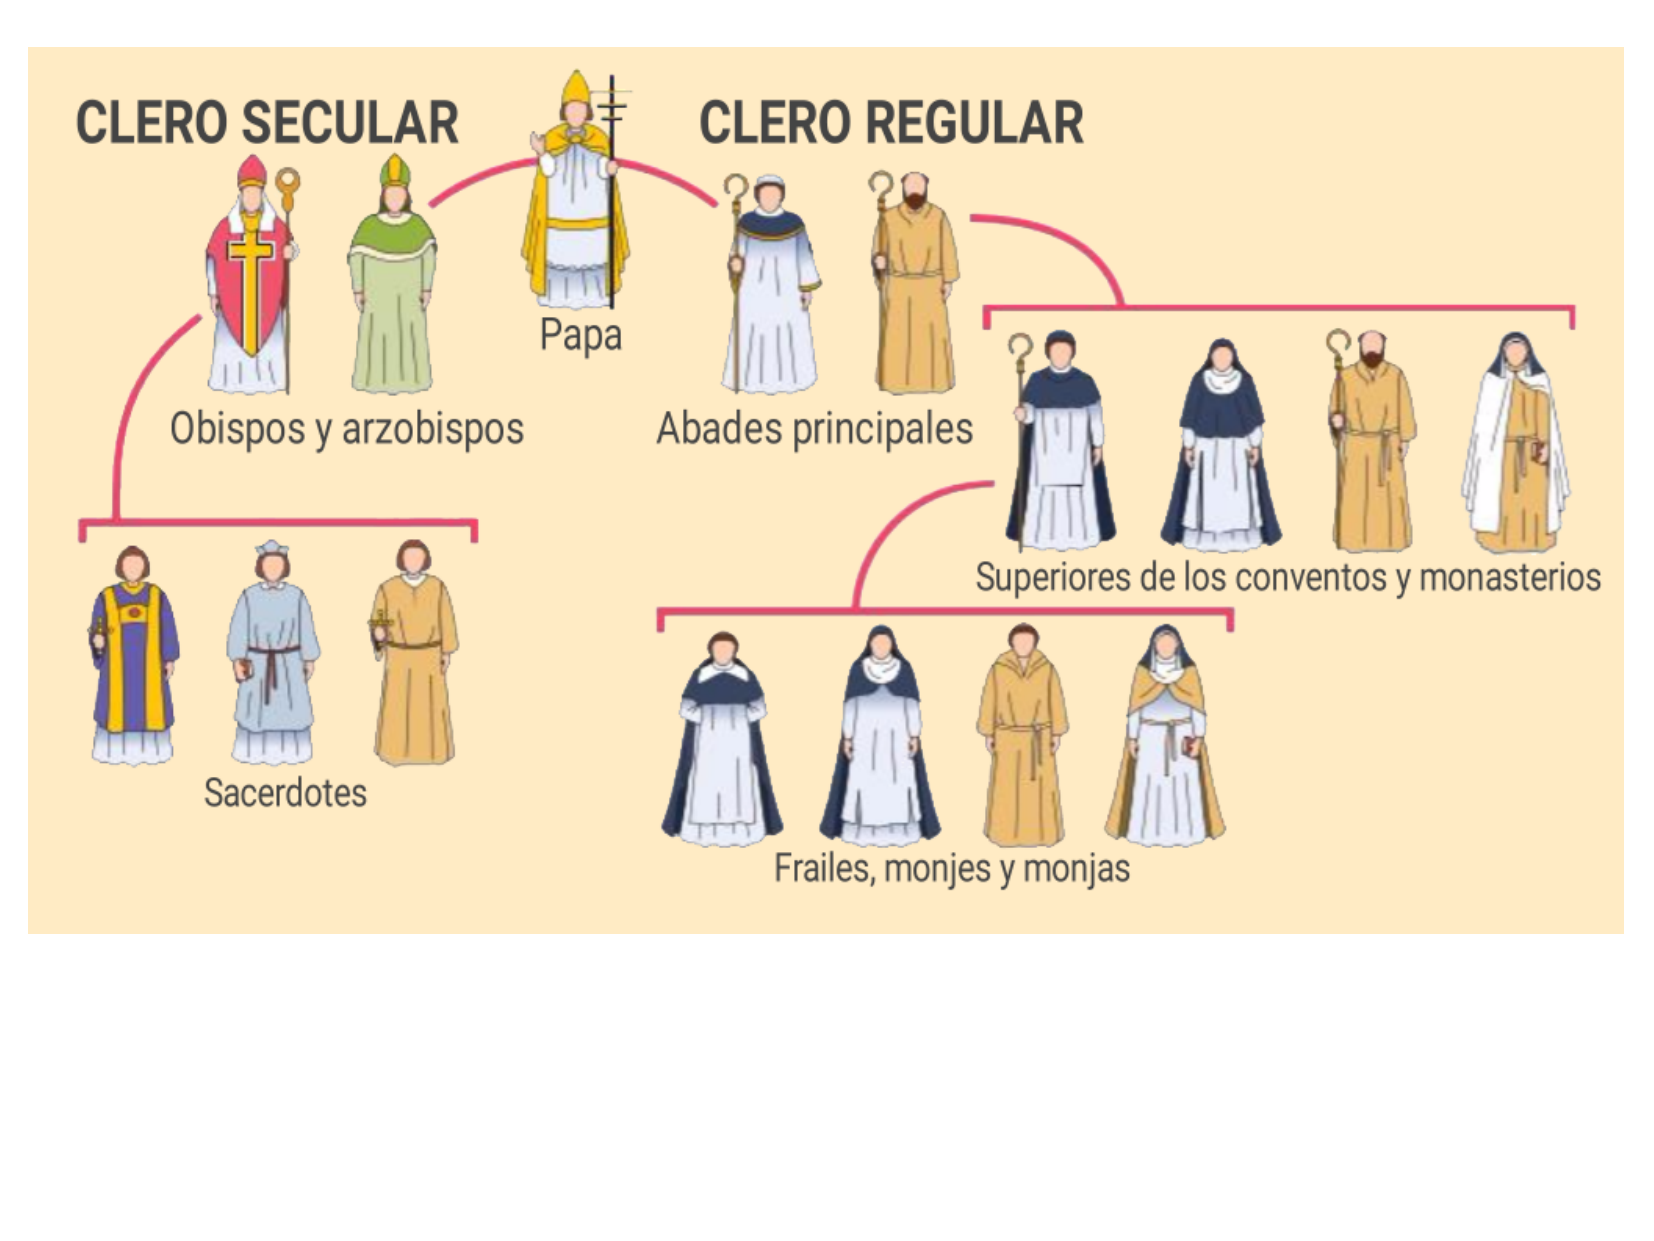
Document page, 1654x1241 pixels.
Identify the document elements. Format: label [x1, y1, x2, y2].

picture [28, 47, 1624, 934]
